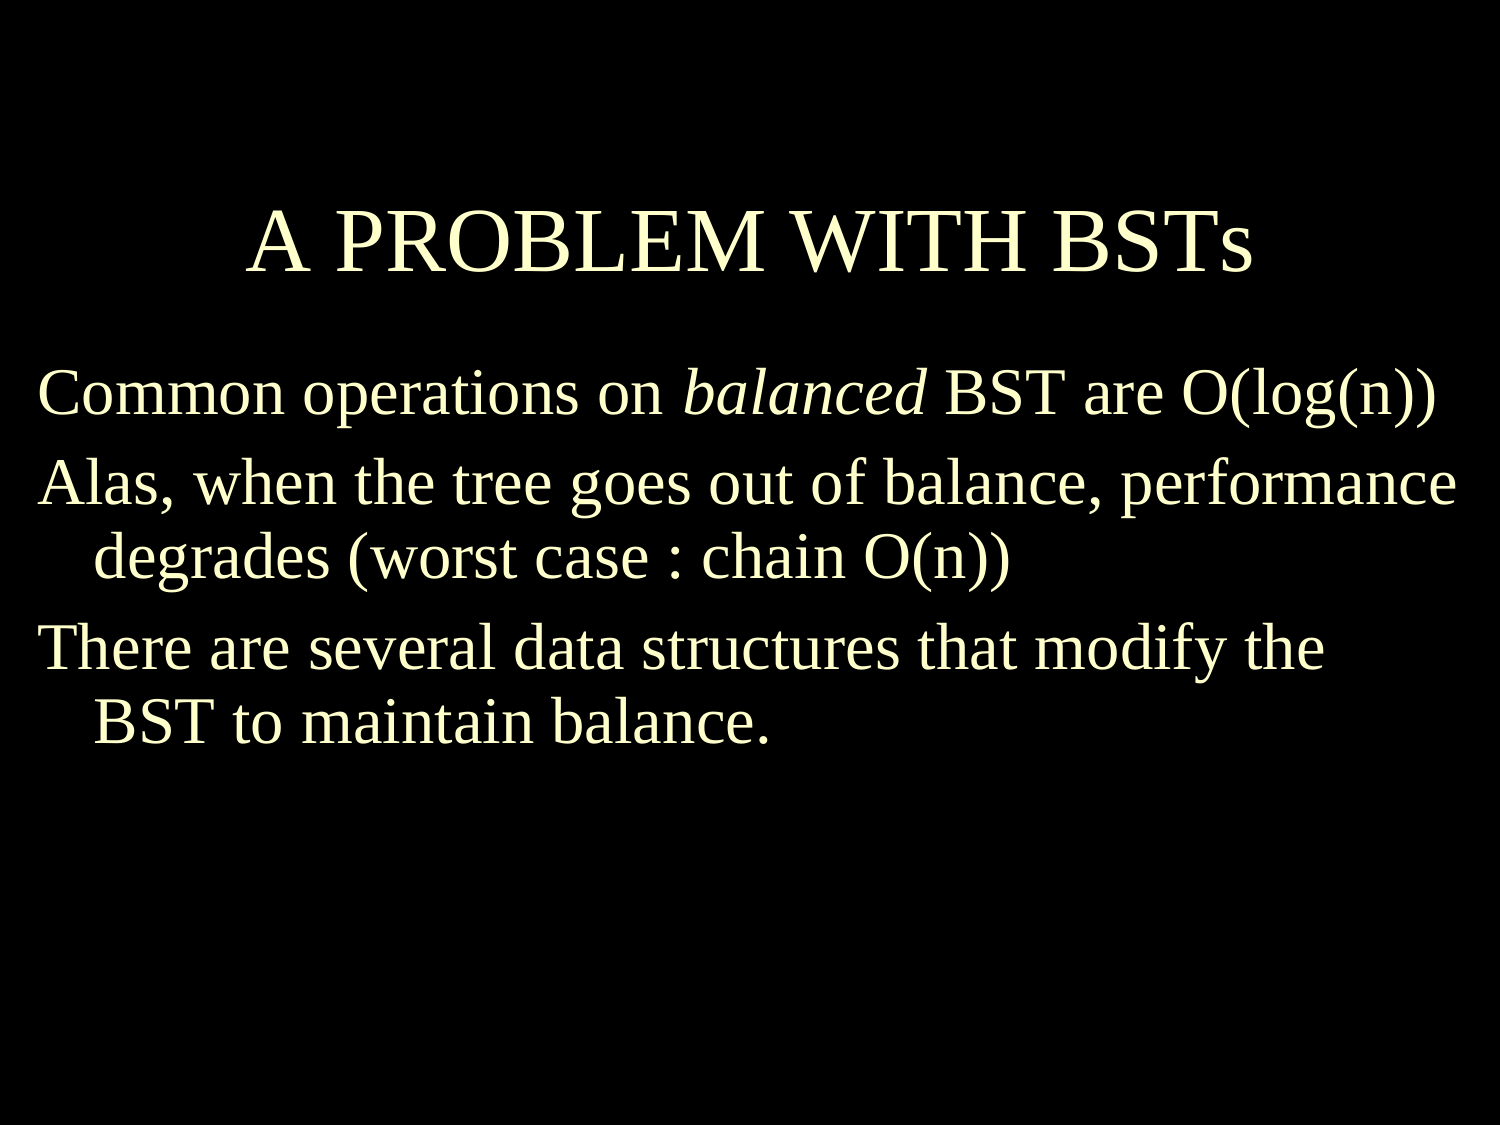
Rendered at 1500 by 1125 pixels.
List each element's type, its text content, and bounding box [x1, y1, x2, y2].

title A PROBLEM WITH BSTs [22, 145, 1480, 336]
list Common operations on balanced BST are O(log(n)) Alas, when the tree goes out of balance, performance degrades (worst case : chain O(n)) There are several data structures that modify the BST to maintain balance. [22, 347, 1482, 1026]
